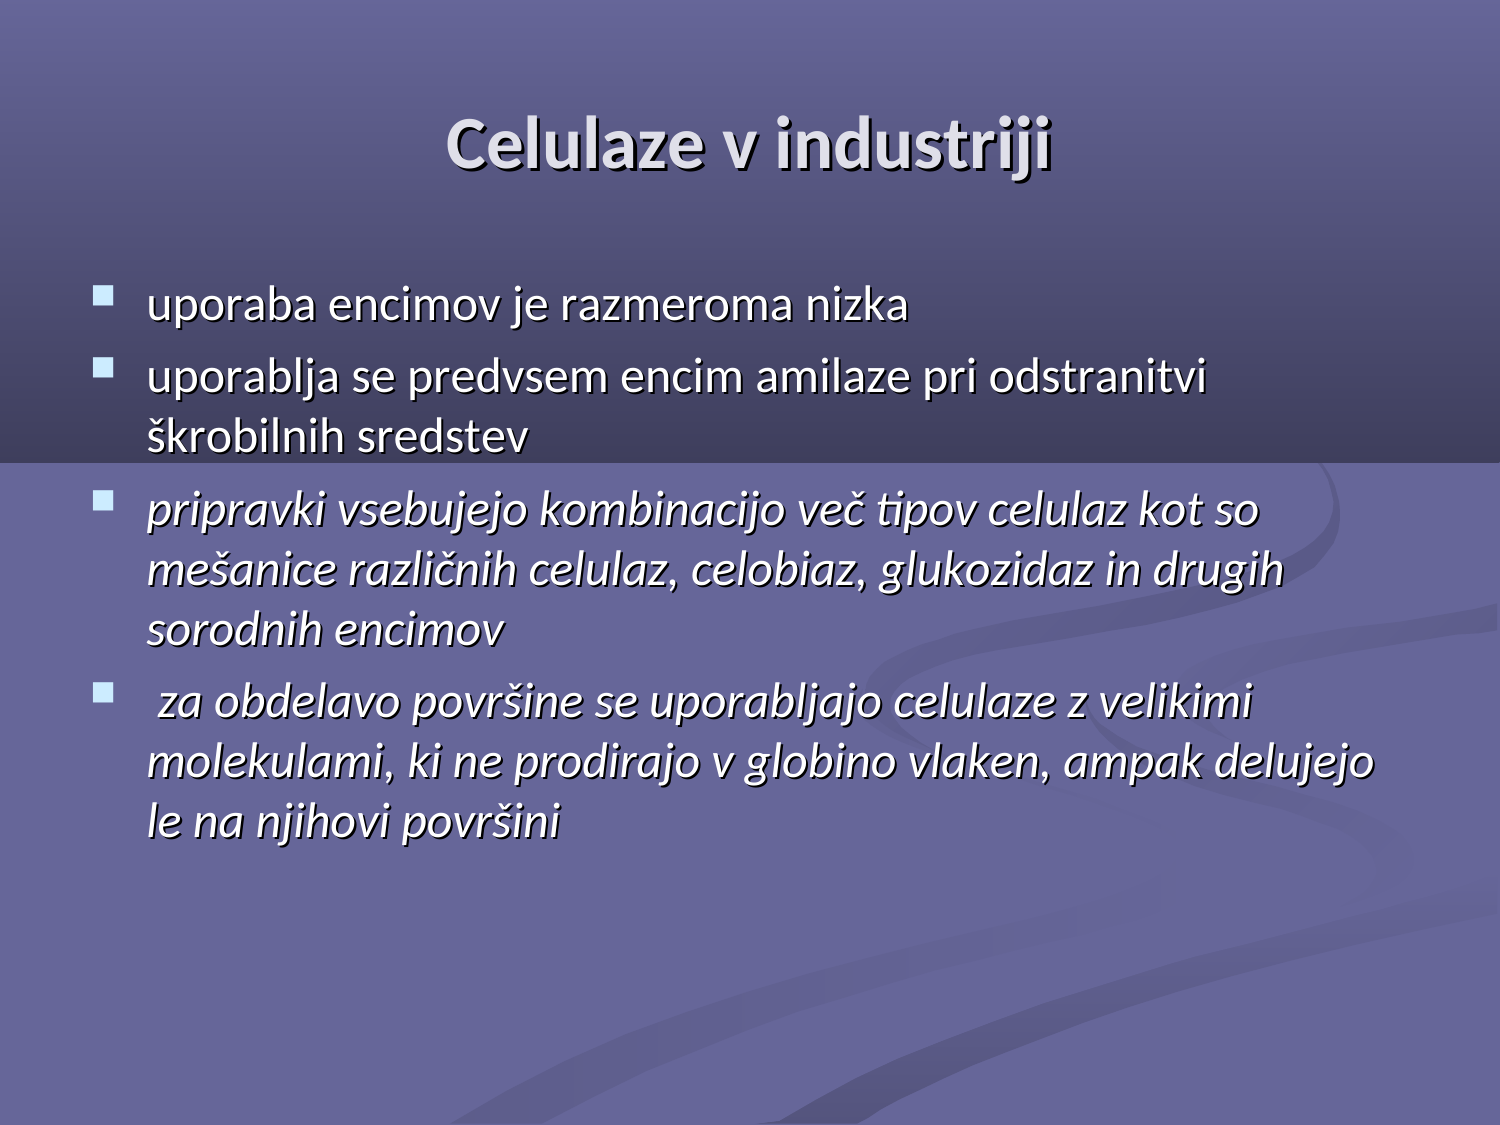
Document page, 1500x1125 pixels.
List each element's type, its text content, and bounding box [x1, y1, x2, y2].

list uporaba encimov je razmeroma nizka uporablja se predvsem encim amilaze pri odstranitvi škrobilnih sredstev pripravki vsebujejo kombinacijo več tipov celulaz kot so mešanice različnih celulaz, celobiaz, glukozidaz in drugih sorodnih encimov za obdelavo površine se uporabljajo celulaze z velikimi molekulami, ki ne prodirajo v globino vlaken, ampak delujejo le na njihovi površini [75, 262, 1426, 1006]
title Celulaze v industriji [75, 45, 1426, 233]
